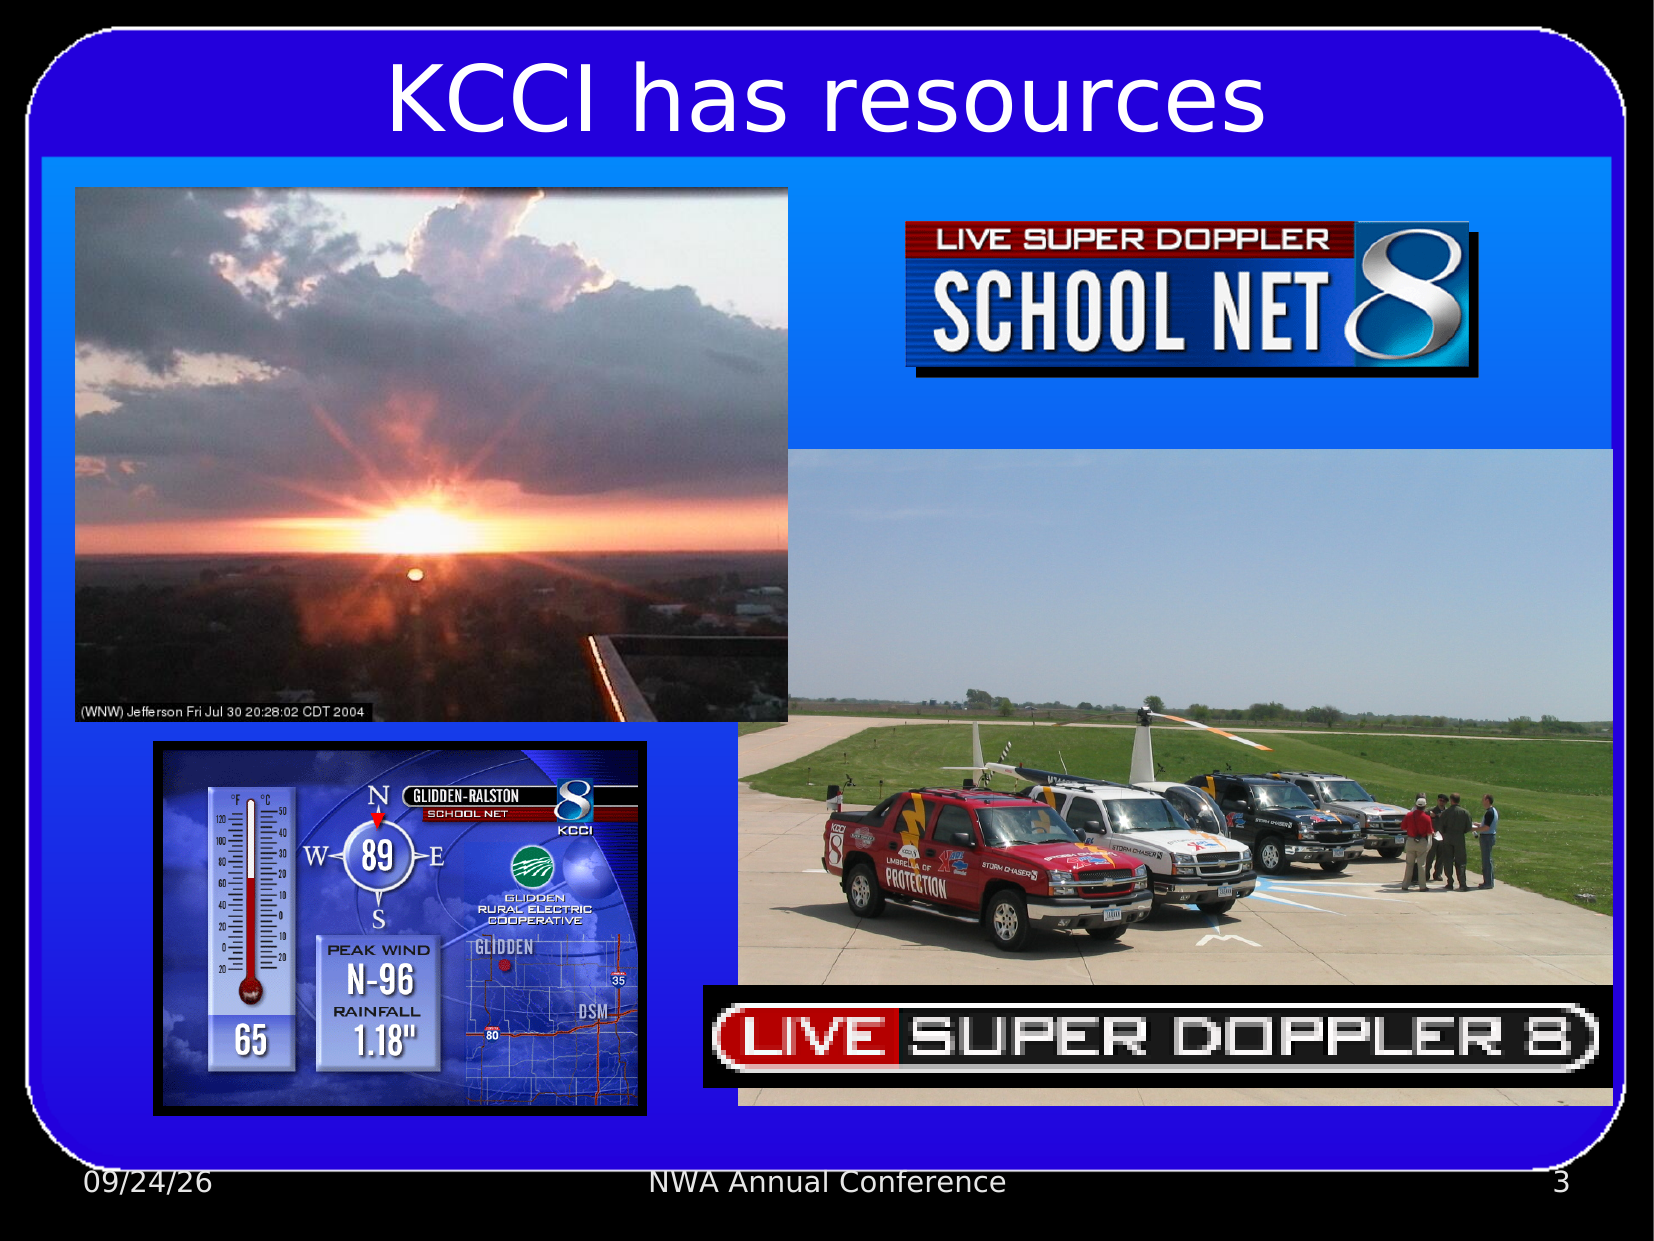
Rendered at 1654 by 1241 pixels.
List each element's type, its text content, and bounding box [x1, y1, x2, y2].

title KCCI has resources [82, 46, 1571, 154]
picture [0, 0, 1654, 1241]
